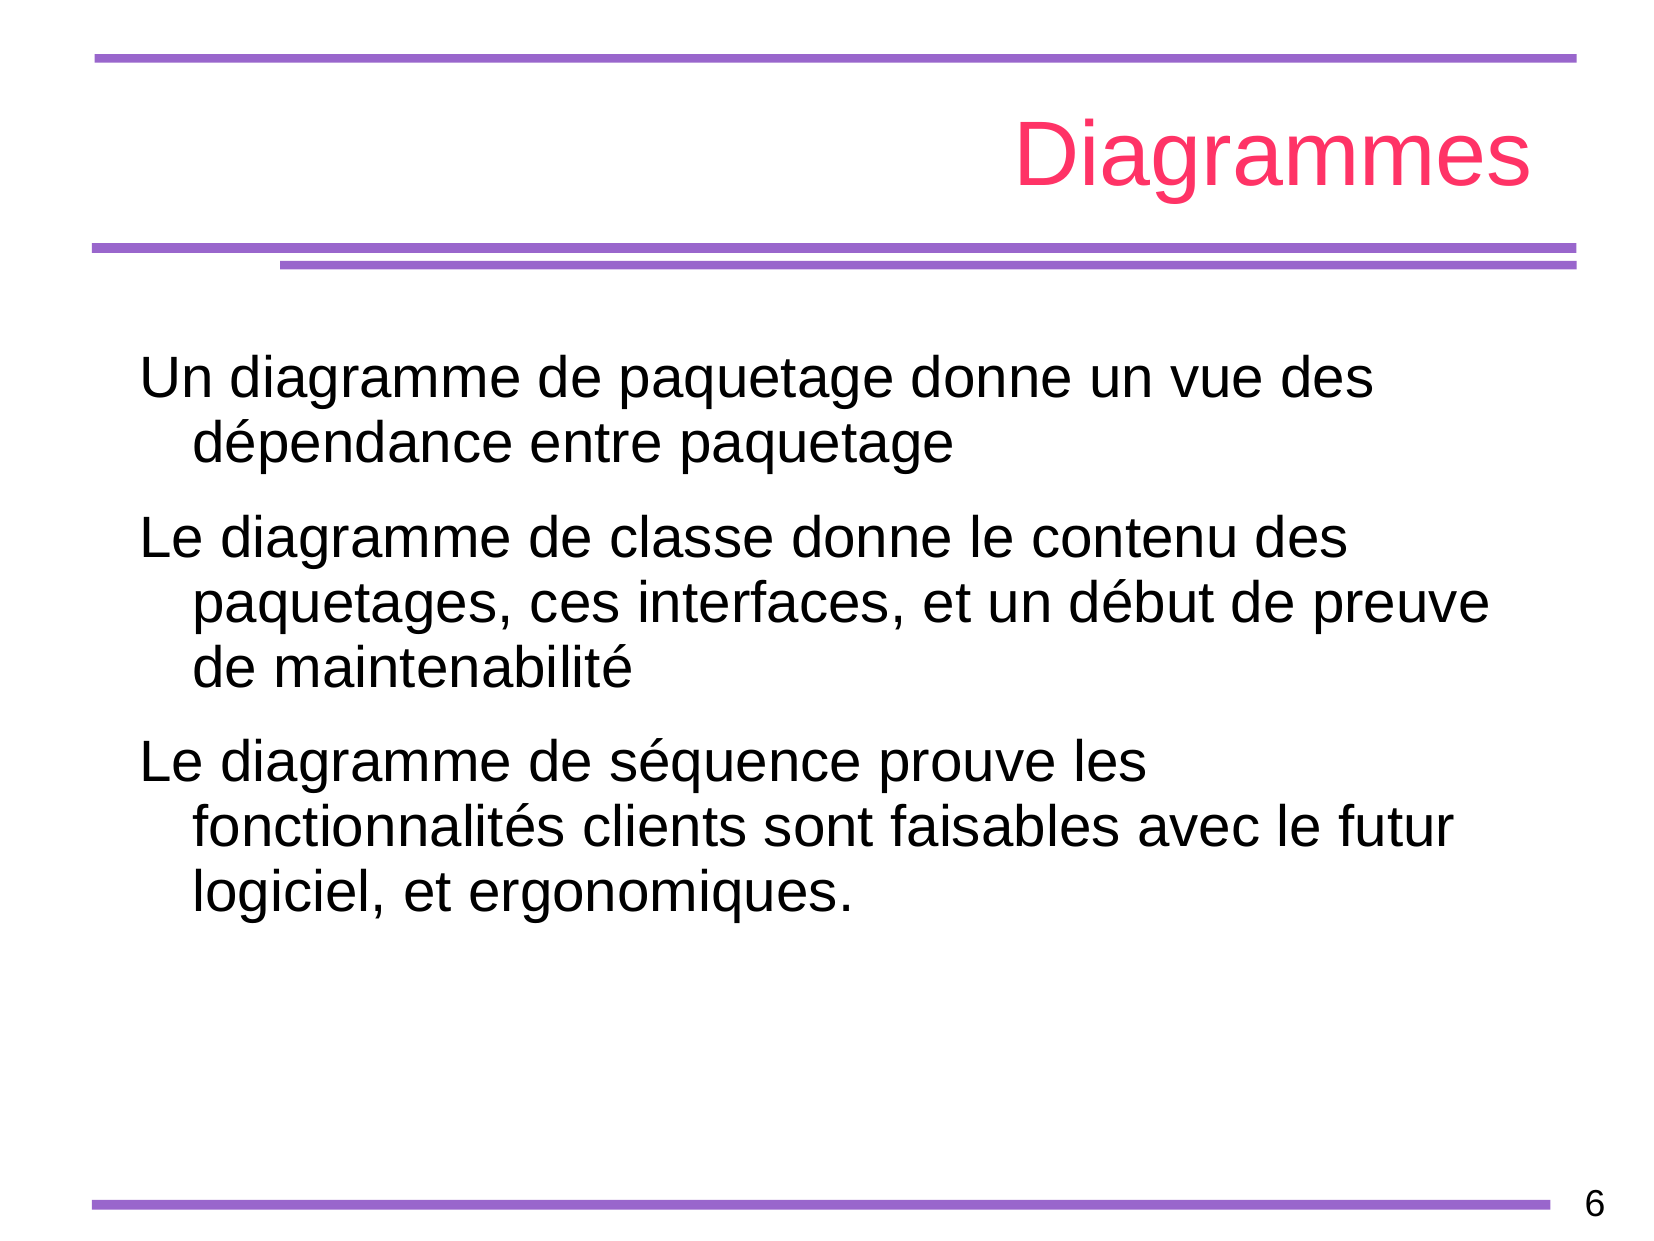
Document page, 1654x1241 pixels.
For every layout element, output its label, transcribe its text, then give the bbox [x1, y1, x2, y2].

list Un diagramme de paquetage donne un vue des dépendance entre paquetage Le diagramme de classe donne le contenu des paquetages, ces interfaces, et un début de preuve de maintenabilité Le diagramme de séquence prouve les fonctionnalités clients sont faisables avec le futur logiciel, et ergonomiques. [121, 344, 1534, 1127]
title Diagrammes [121, 49, 1534, 257]
